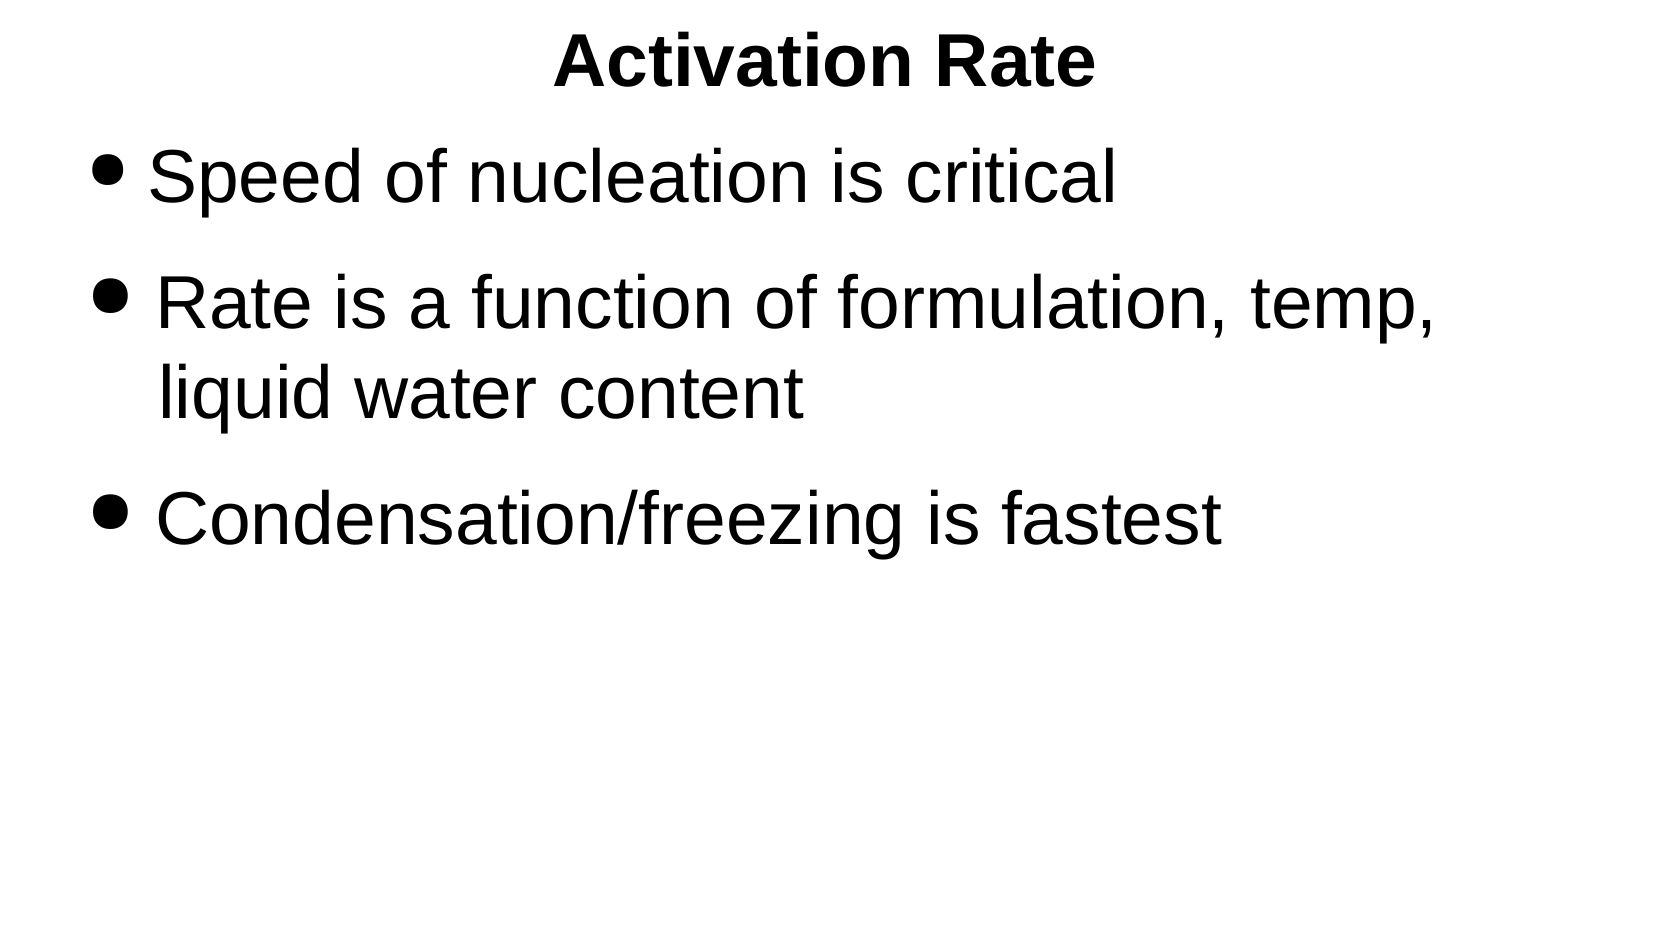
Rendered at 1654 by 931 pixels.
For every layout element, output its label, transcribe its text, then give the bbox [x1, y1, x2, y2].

text_box Speed of nucleation is critical Rate is a function of formulation, temp, liquid water content Condensation/freezing is fastest [10, 120, 1576, 568]
title Activation Rate [0, 5, 1654, 107]
